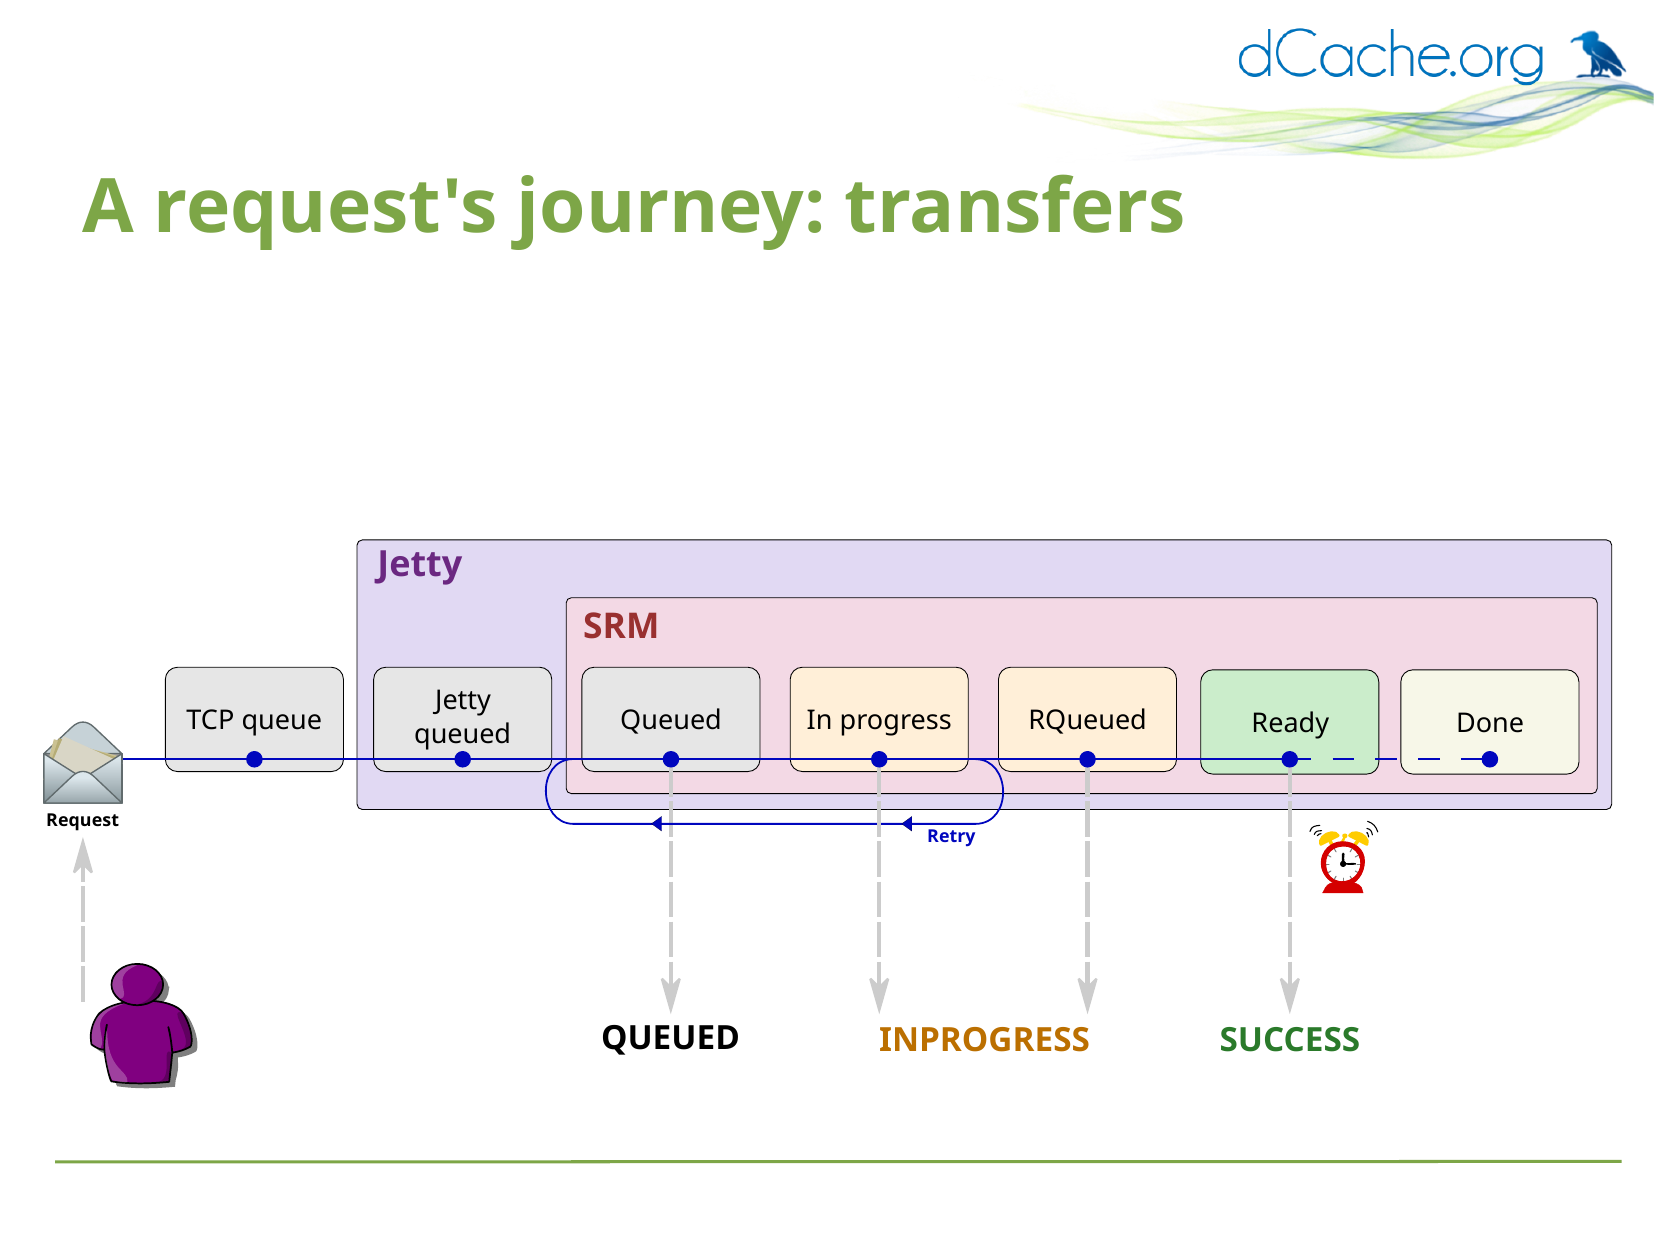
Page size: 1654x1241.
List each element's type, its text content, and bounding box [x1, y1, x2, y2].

picture [42, 539, 1613, 1089]
title A request's journey: transfers [82, 155, 1605, 252]
picture [956, 16, 1654, 169]
